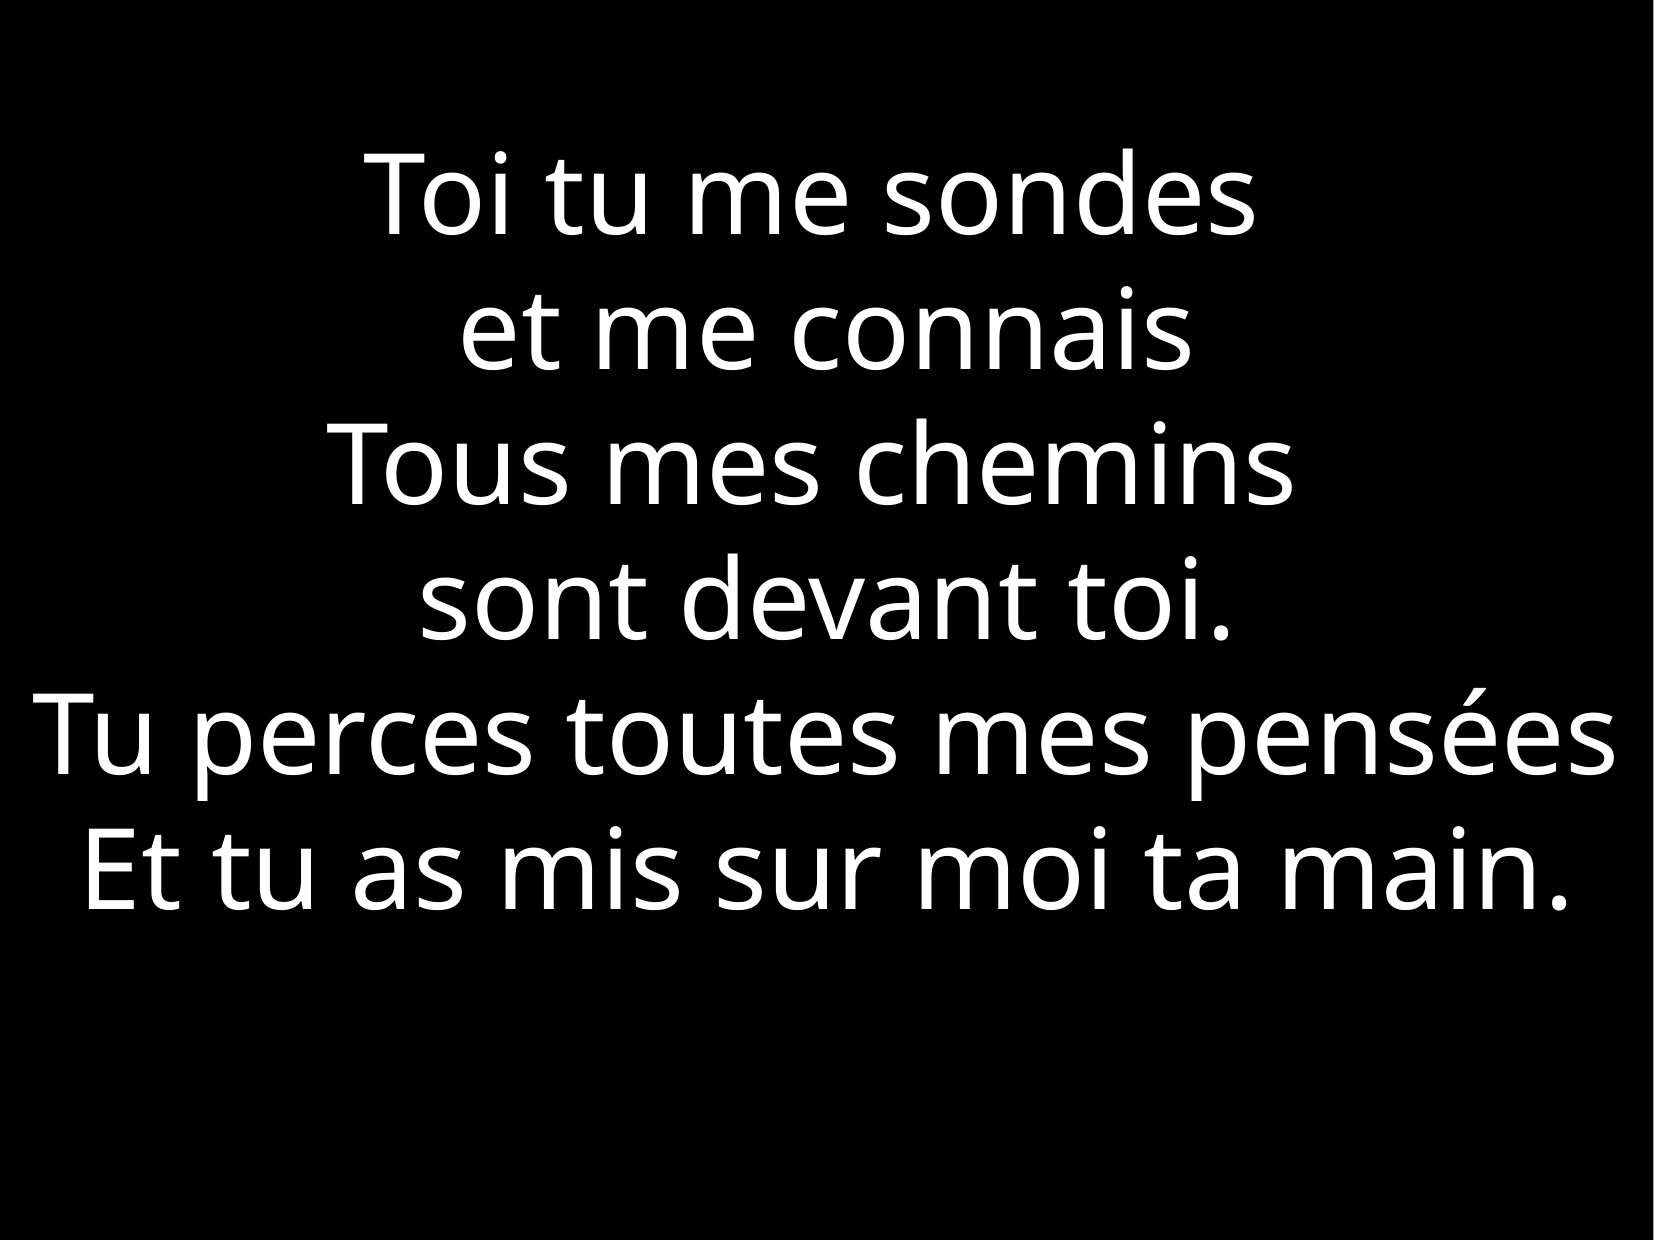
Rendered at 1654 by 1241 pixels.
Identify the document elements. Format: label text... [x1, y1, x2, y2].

text_box Toi tu me sondes et me connais Tous mes chemins sont devant toi. Tu perces toutes mes pensées Et tu as mis sur moi ta main. [0, 12, 1654, 651]
